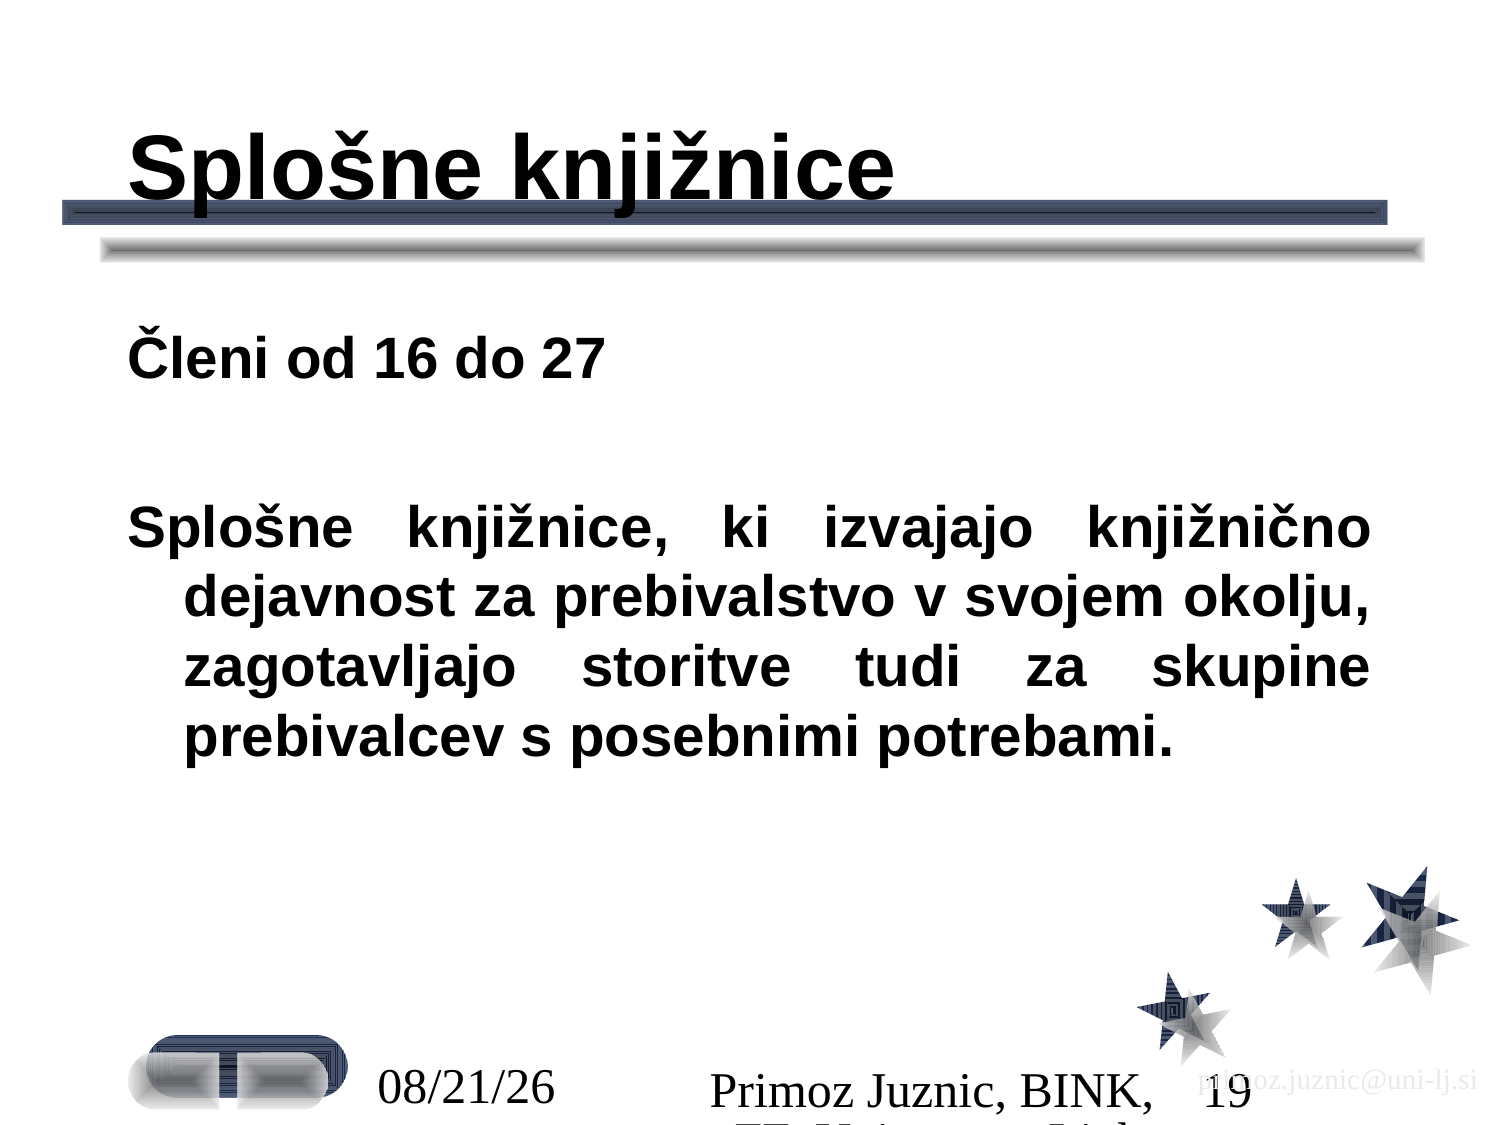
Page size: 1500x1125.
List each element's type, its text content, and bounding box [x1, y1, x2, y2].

list Členi od 16 do 27 Splošne knjižnice, ki izvajajo knjižnično dejavnost za prebivalstvo v svojem okolju, zagotavljajo storitve tudi za skupine prebivalcev s posebnimi potrebami. [112, 312, 1388, 988]
title Splošne knjižnice [112, 37, 1388, 225]
